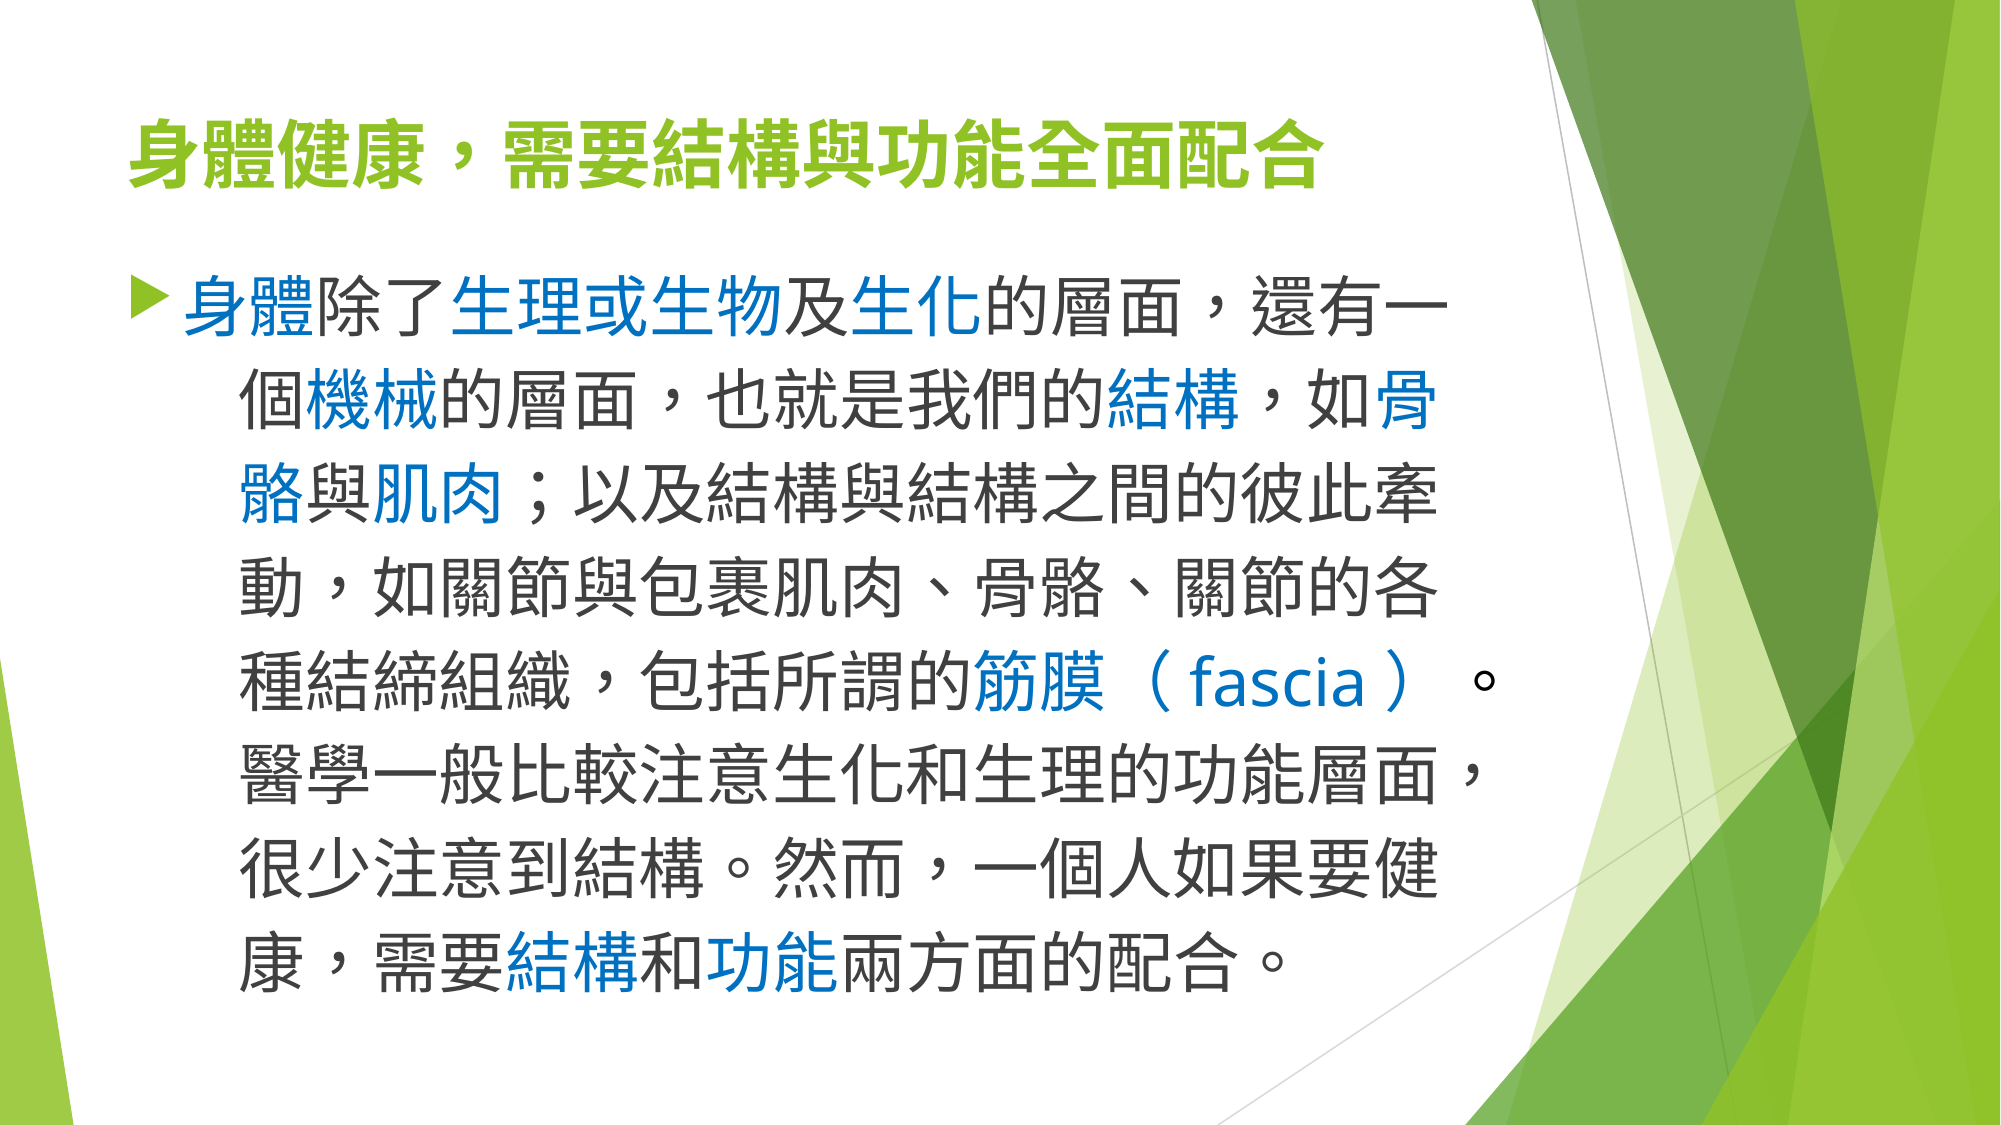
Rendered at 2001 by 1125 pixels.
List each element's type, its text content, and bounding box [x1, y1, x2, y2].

list 身體除了生理或生物及生化的層面，還有一個機械的層面，也就是我們的結構，如骨骼與肌肉；以及結構與結構之間的彼此牽動，如關節與包裹肌肉、骨骼、關節的各種結締組織，包括所謂的筋膜（fascia）。醫學一般比較注意生化和生理的功能層面，很少注意到結構。然而，一個人如果要健康，需要結構和功能兩方面的配合。 [111, 243, 1522, 1052]
title 身體健康，需要結構與功能全面配合 [111, 99, 1522, 243]
